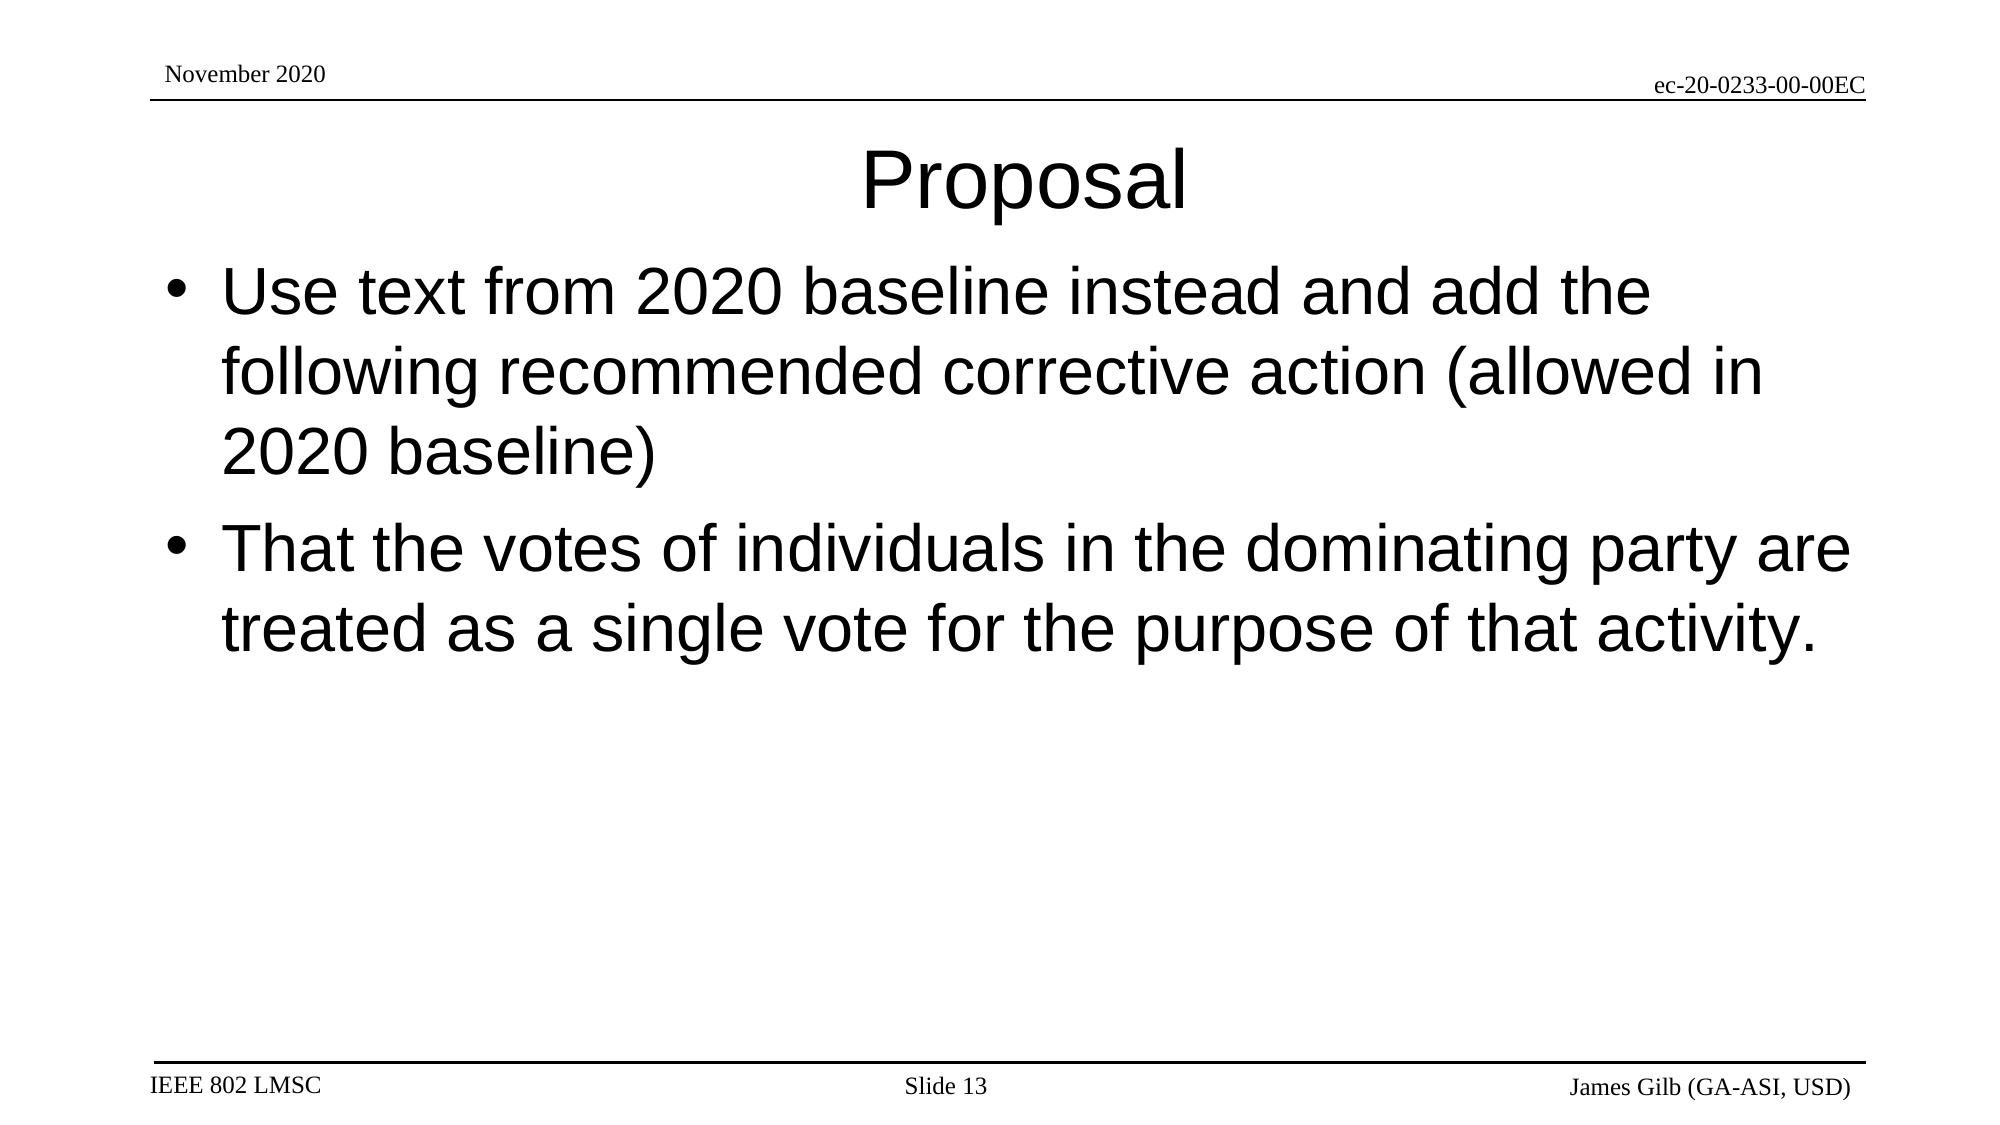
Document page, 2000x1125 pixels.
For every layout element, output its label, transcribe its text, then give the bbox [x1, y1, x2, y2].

list Use text from 2020 baseline instead and add the following recommended corrective action (allowed in 2020 baseline) That the votes of individuals in the dominating party are treated as a single vote for the purpose of that activity. [149, 239, 1900, 1051]
title Proposal [149, 112, 1900, 238]
